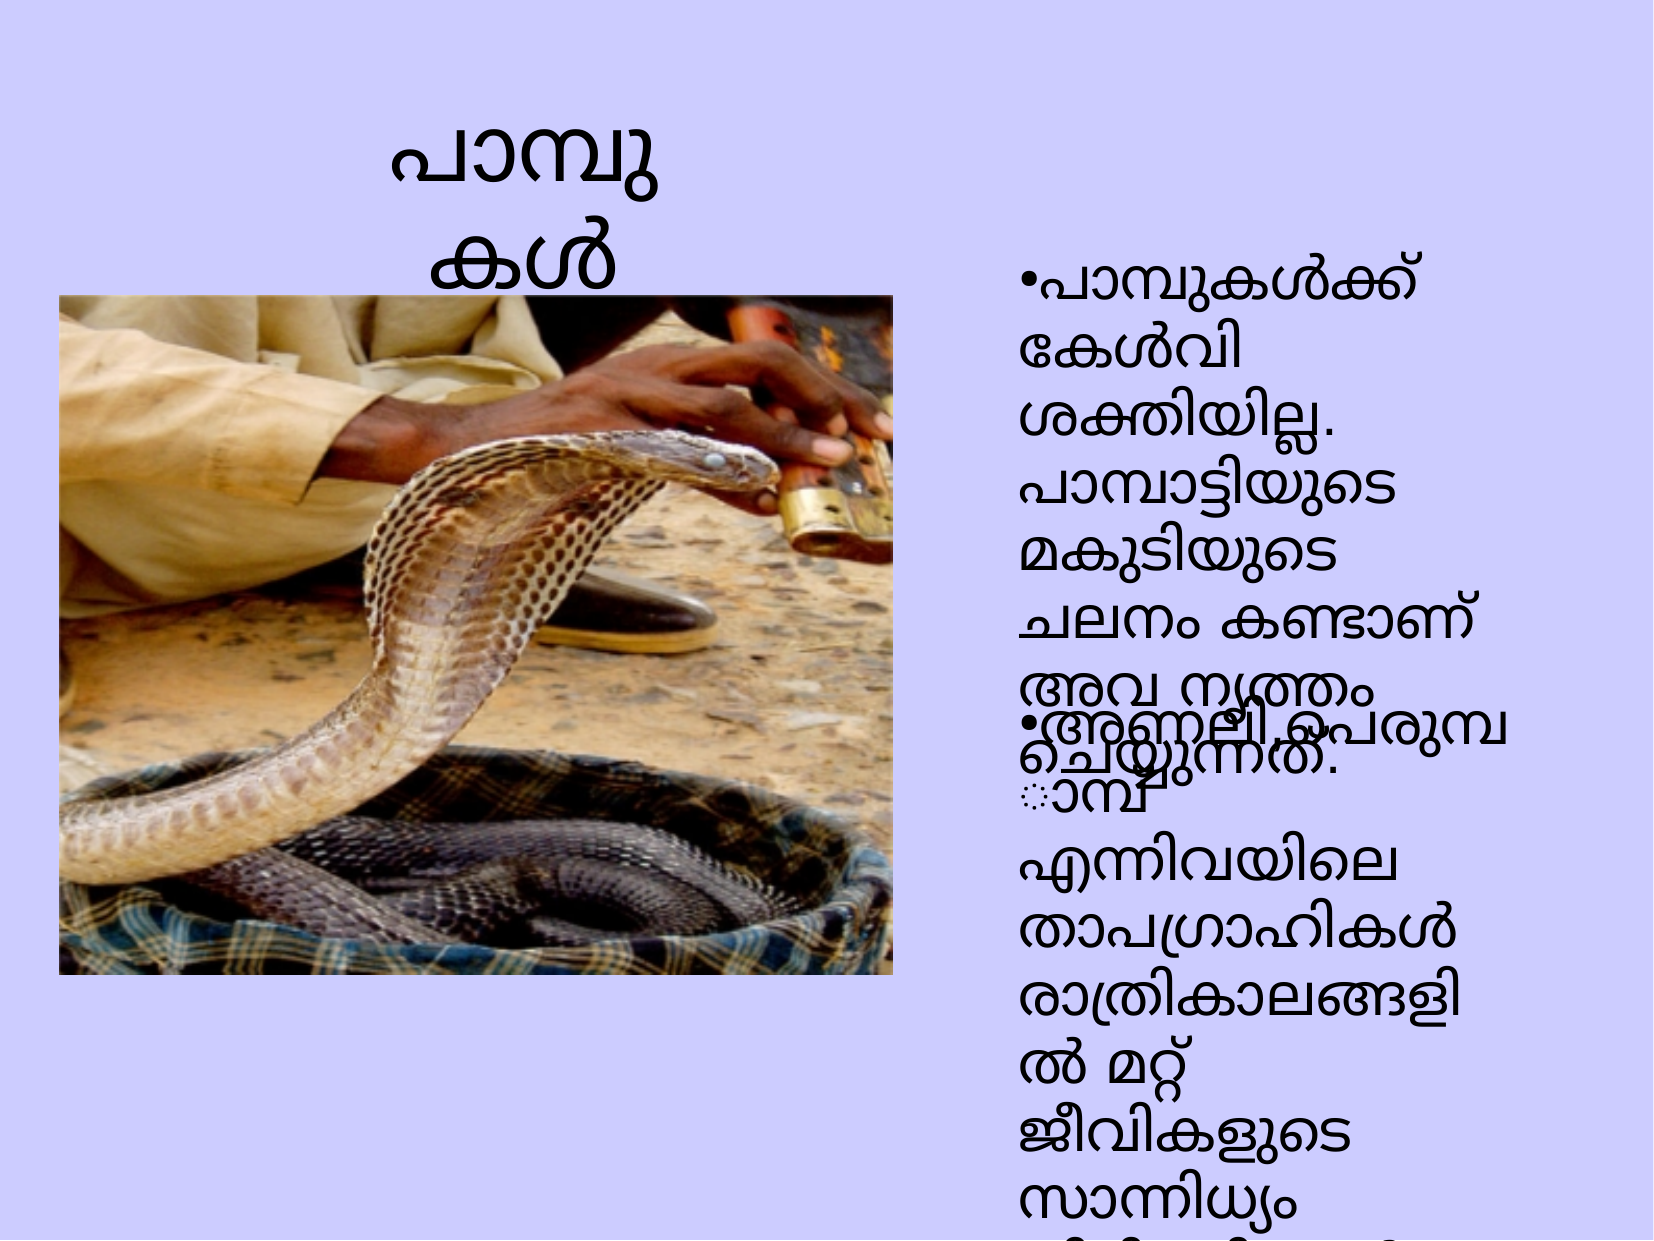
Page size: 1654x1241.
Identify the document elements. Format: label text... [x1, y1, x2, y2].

text_box പാമ്പുകള്‍ക്ക് കേള്‍വി ശക്തിയില്ല. പാമ്പാട്ടിയുടെ മകുടിയുടെ ചലനം കണ്ടാണ് അവ നൃത്തം ചെയ്യുന്നത്. [1003, 238, 1536, 660]
text_box അണലി,പെരുമ്പാമ്പ് എന്നിവയിലെ താപഗ്രാഹികള്‍ രാത്രികാലങ്ങളില്‍ മറ്റ് ജീവികളുടെ സാന്നിധ്യം തിരിച്ചറിയാന്‍ സഹായിക്കുന്നു. [1003, 683, 1536, 1241]
picture [59, 295, 893, 975]
text_box പാമ്പുകള്‍ [339, 88, 709, 211]
